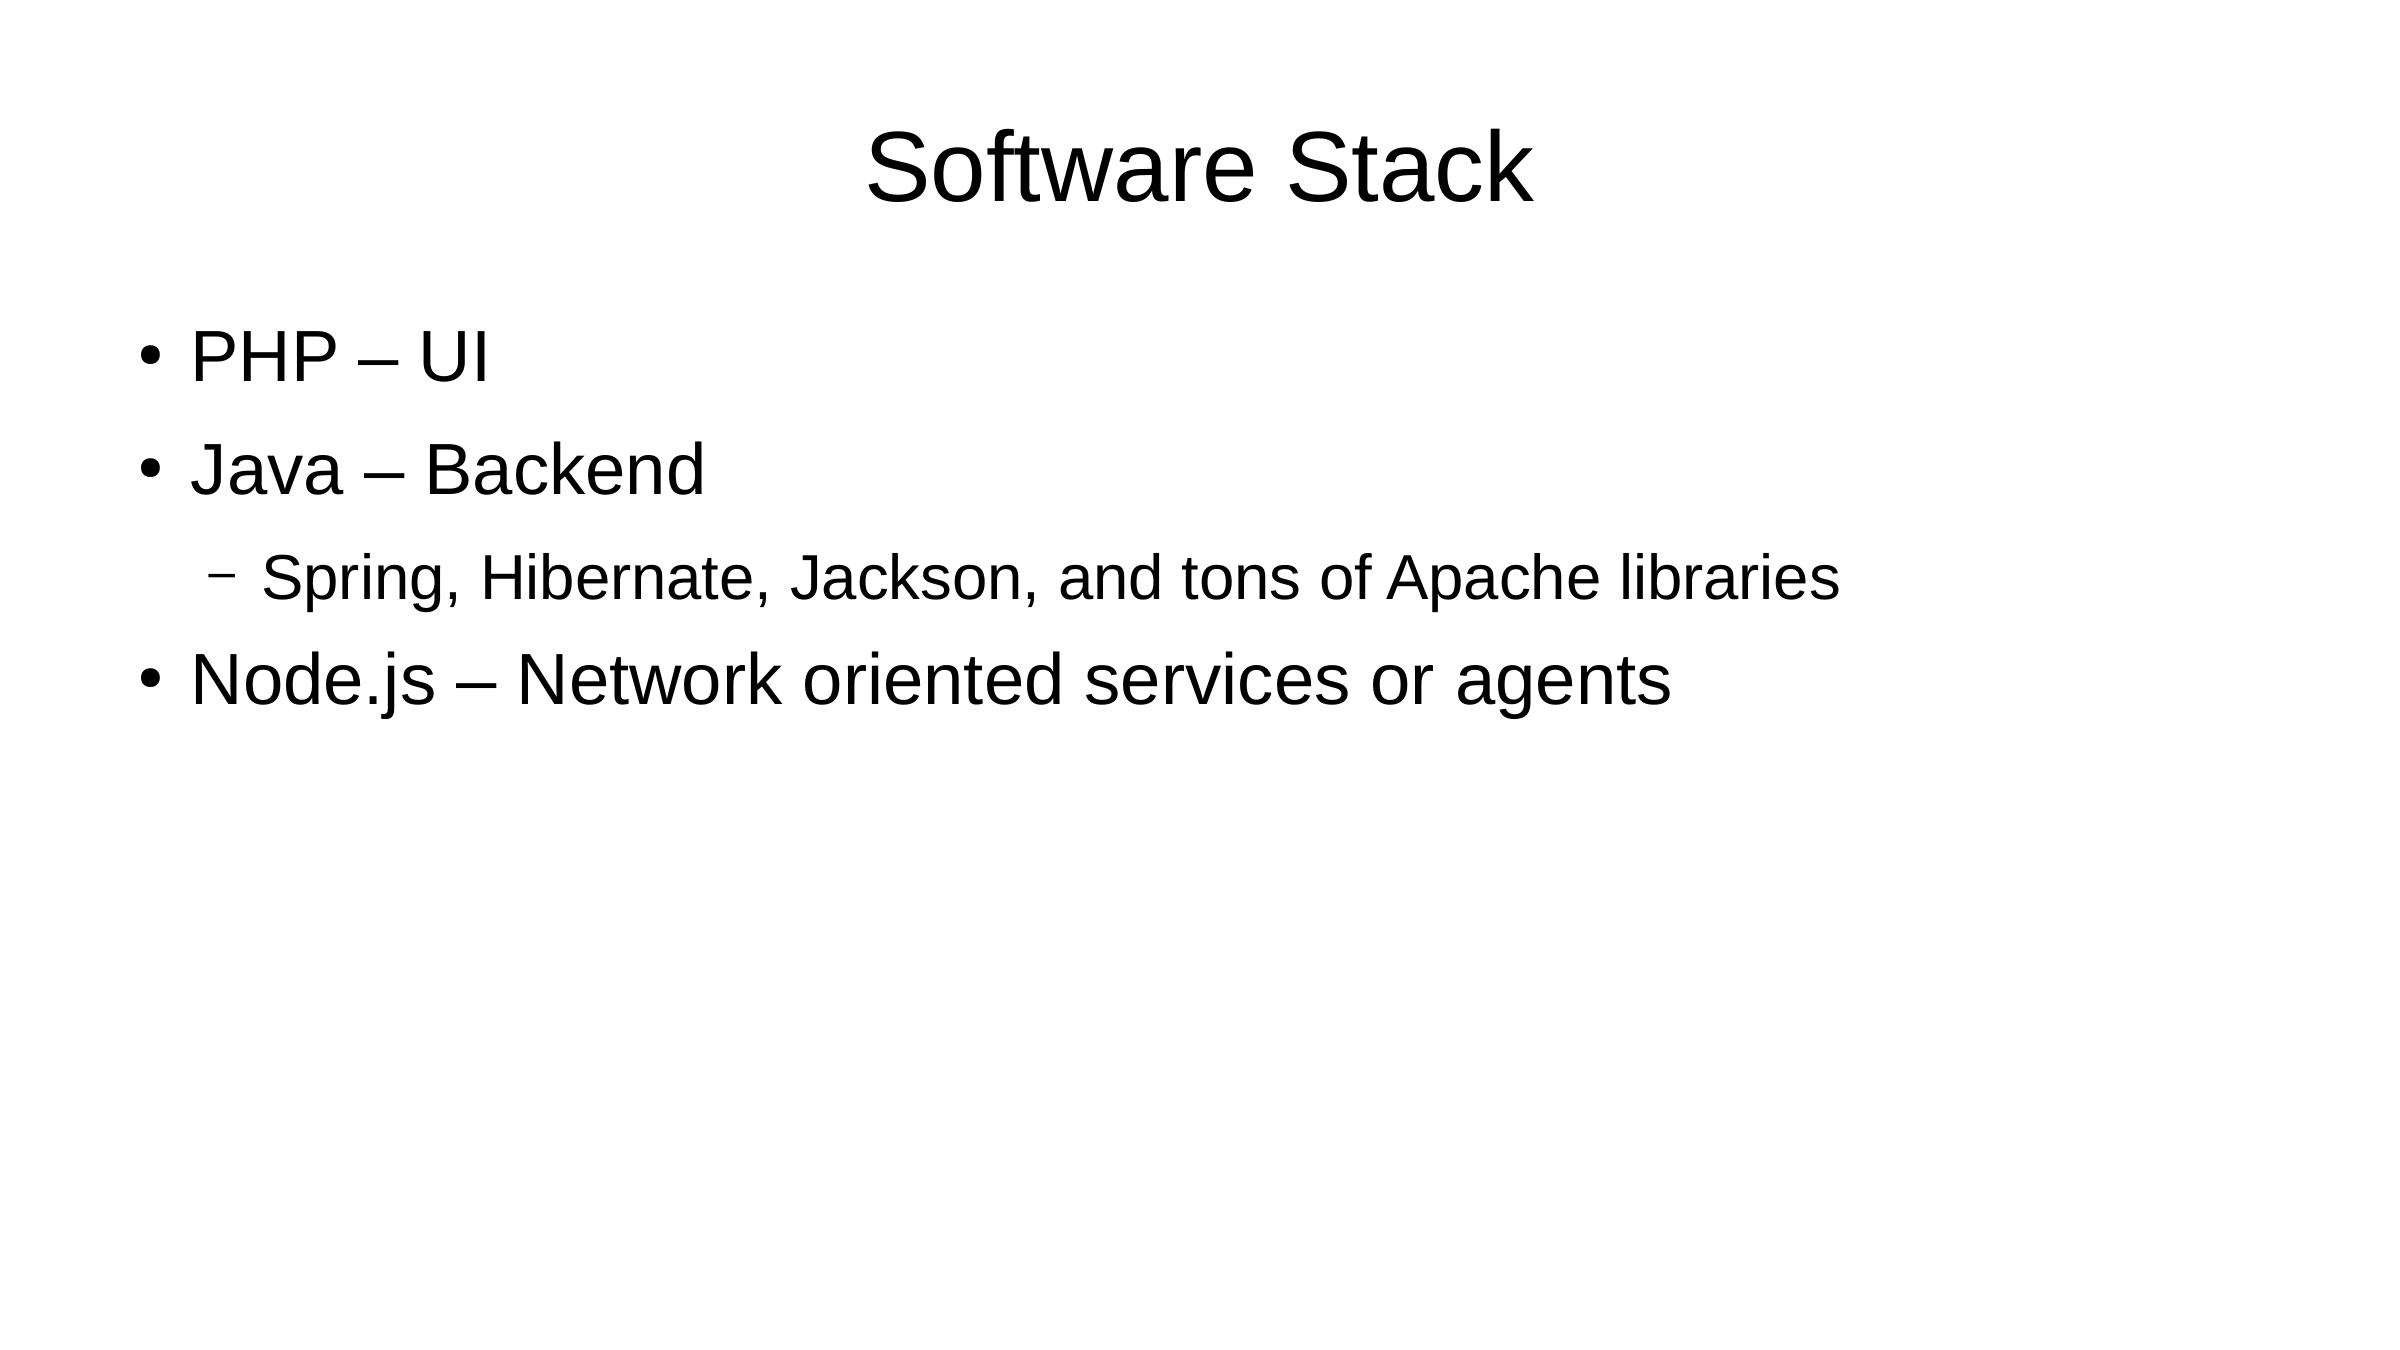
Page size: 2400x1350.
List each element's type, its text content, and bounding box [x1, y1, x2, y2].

list PHP – UI Java – Backend Spring, Hibernate, Jackson, and tons of Apache libraries Node.js – Network oriented services or agents [120, 315, 2232, 1099]
title Software Stack [120, 53, 2280, 280]
